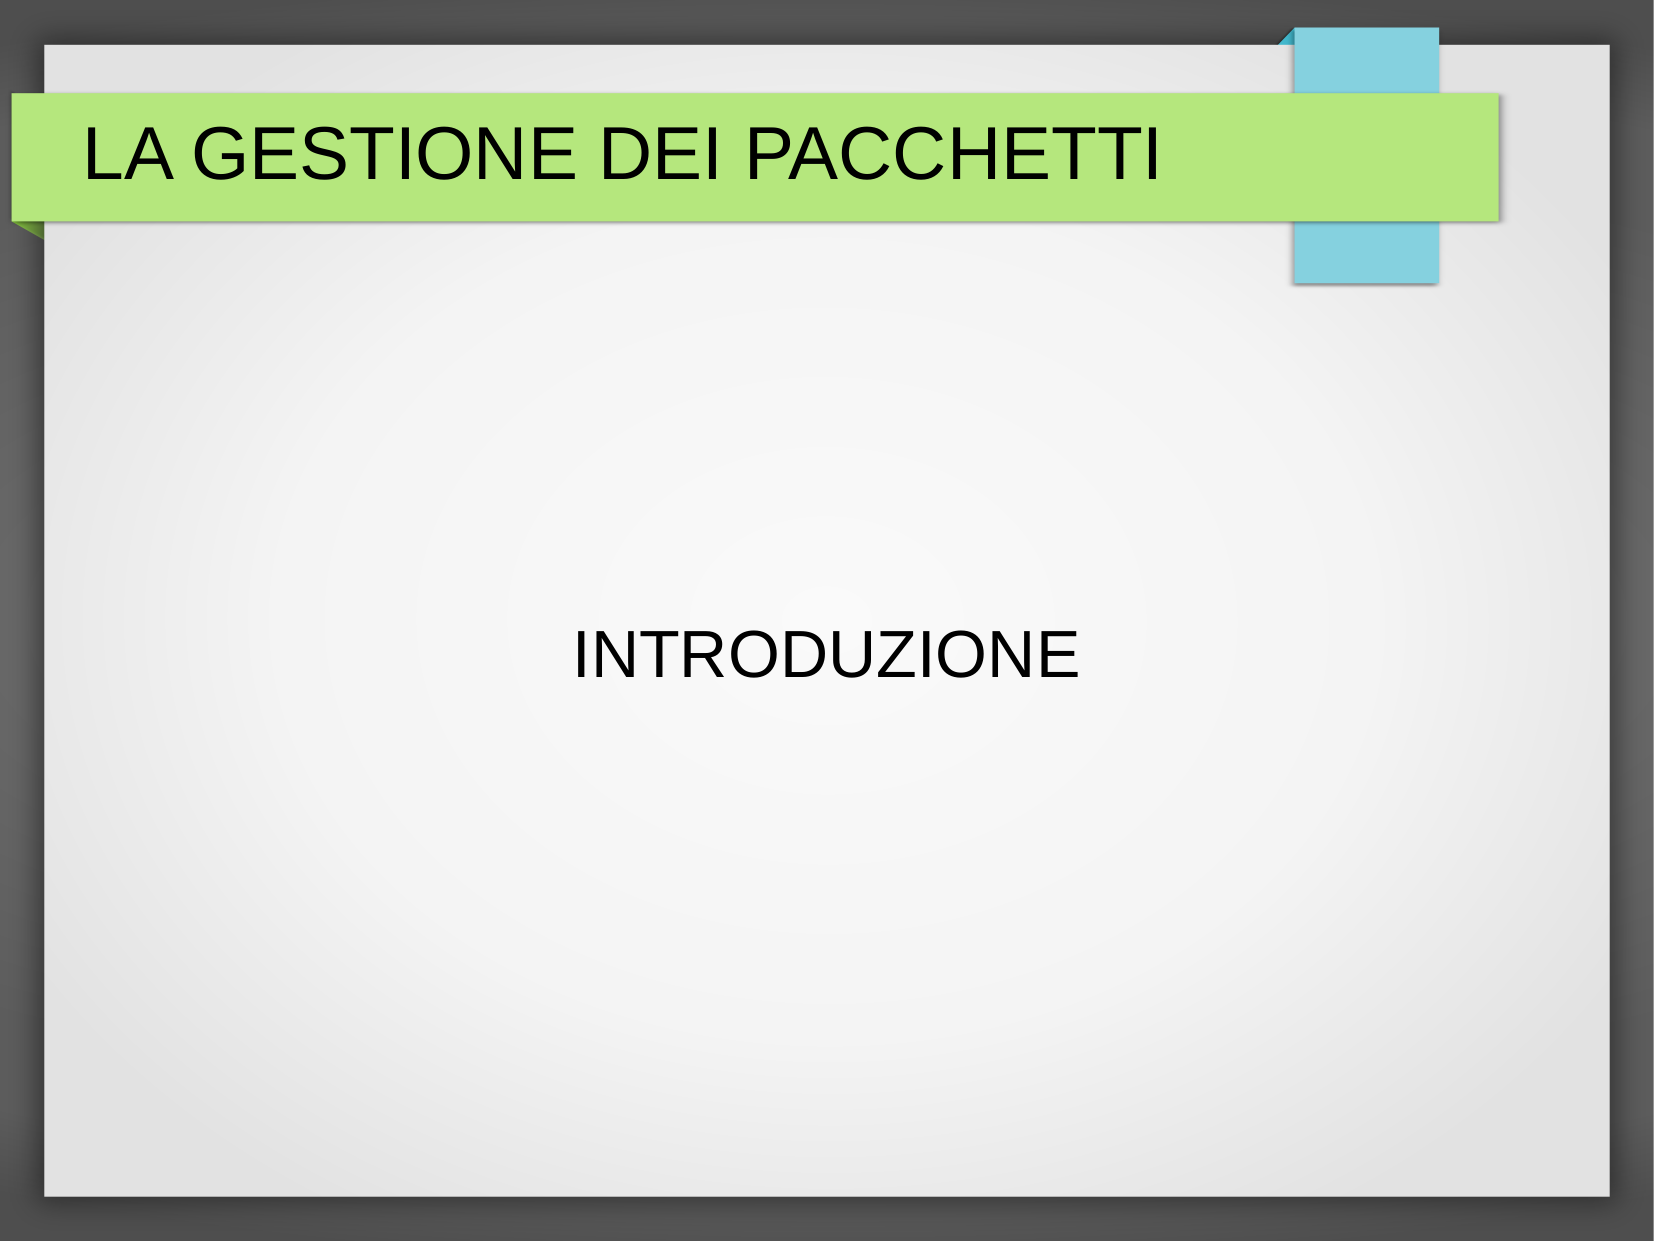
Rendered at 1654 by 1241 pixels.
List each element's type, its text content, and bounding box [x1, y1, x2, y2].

subtitle INTRODUZIONE [82, 295, 1571, 1015]
picture [0, 0, 1654, 1241]
title LA GESTIONE DEI PACCHETTI [82, 94, 1264, 213]
